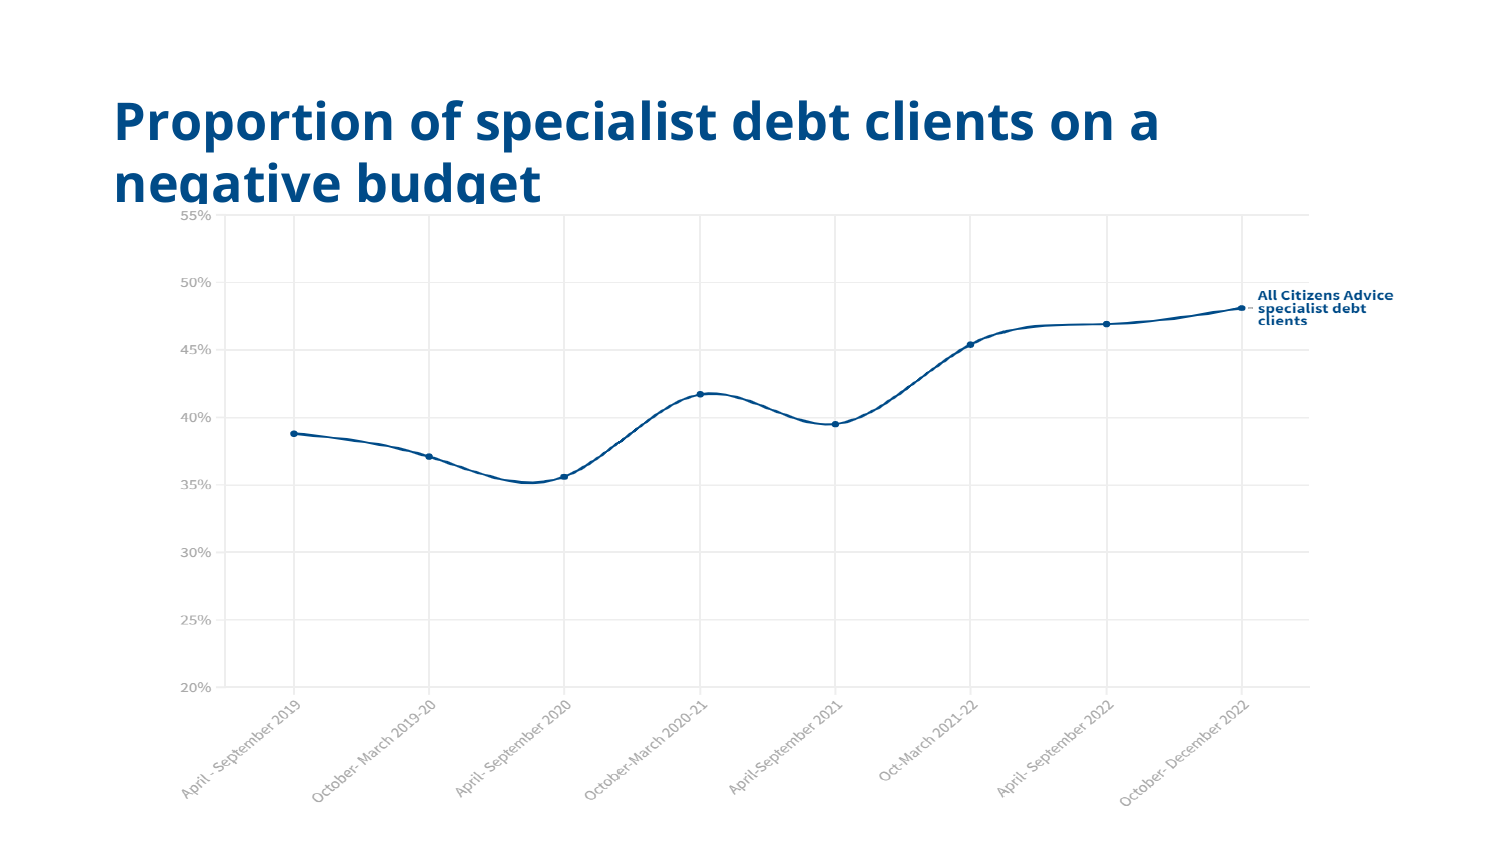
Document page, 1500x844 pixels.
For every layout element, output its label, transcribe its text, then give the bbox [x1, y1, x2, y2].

picture [98, 204, 1420, 806]
title Proportion of specialist debt clients on a negative budget [98, 72, 1396, 174]
